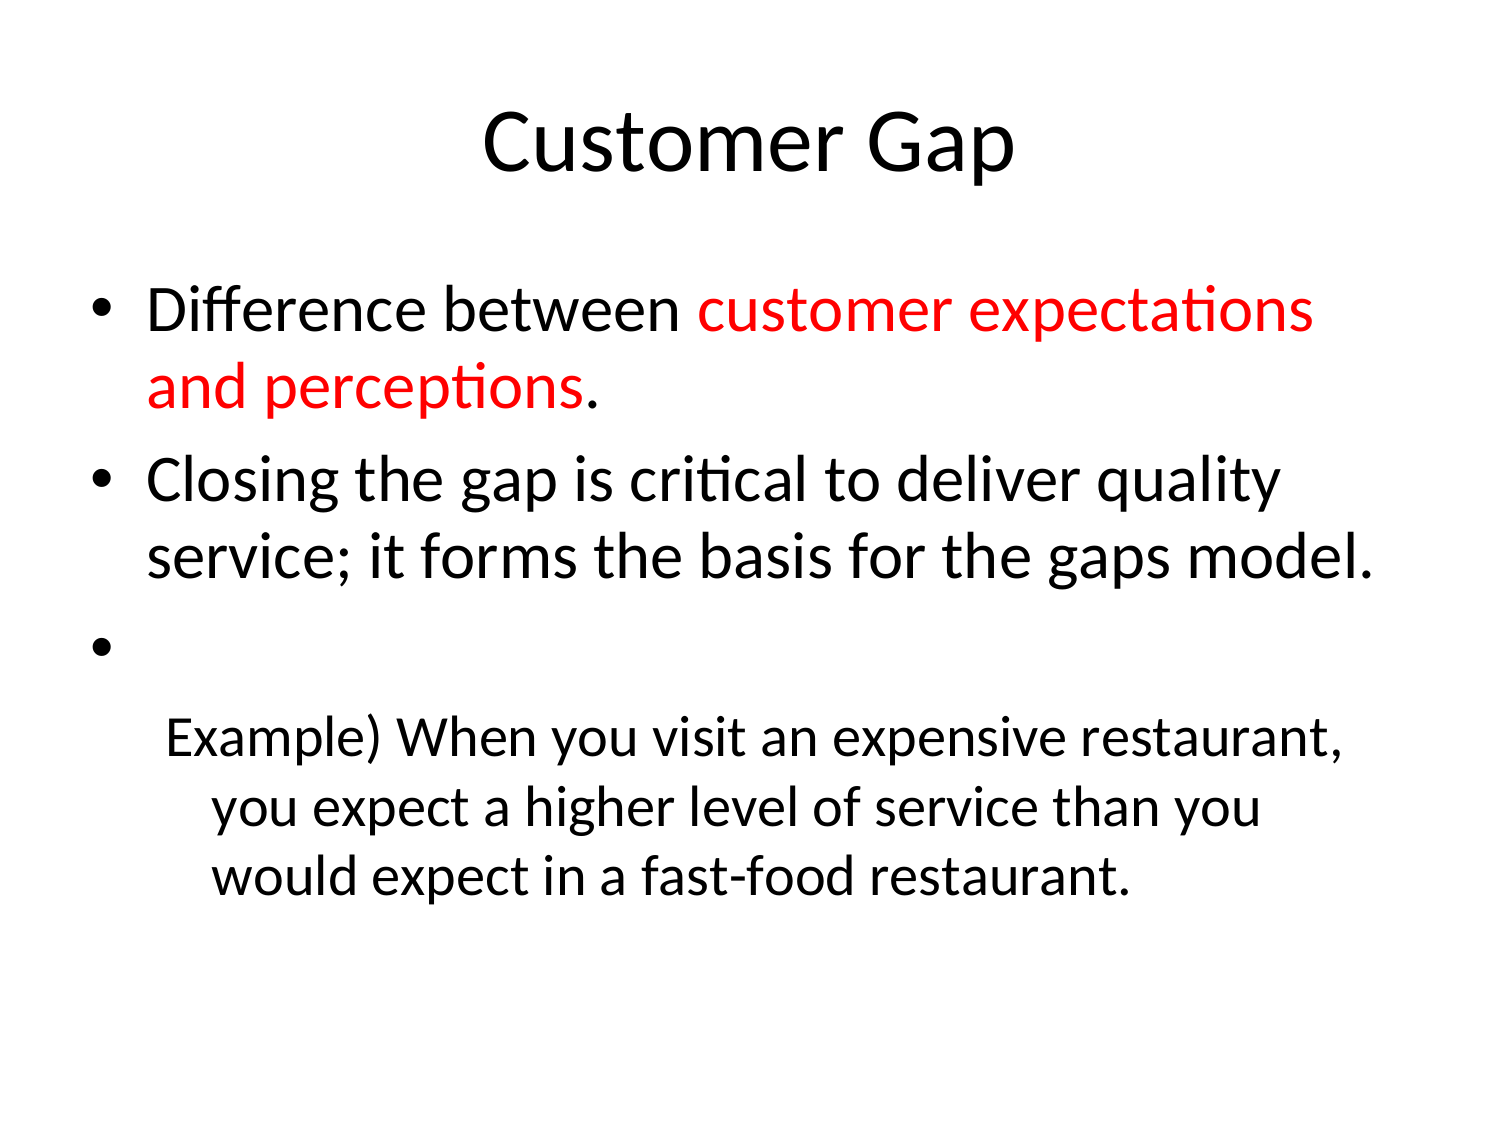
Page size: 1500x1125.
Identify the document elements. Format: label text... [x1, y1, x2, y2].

list Difference between customer expectations and perceptions. Closing the gap is critical to deliver quality service; it forms the basis for the gaps model. Example) When you visit an expensive restaurant, you expect a higher level of service than you would expect in a fast-food restaurant. [75, 262, 1426, 1005]
title Customer Gap [75, 45, 1426, 233]
